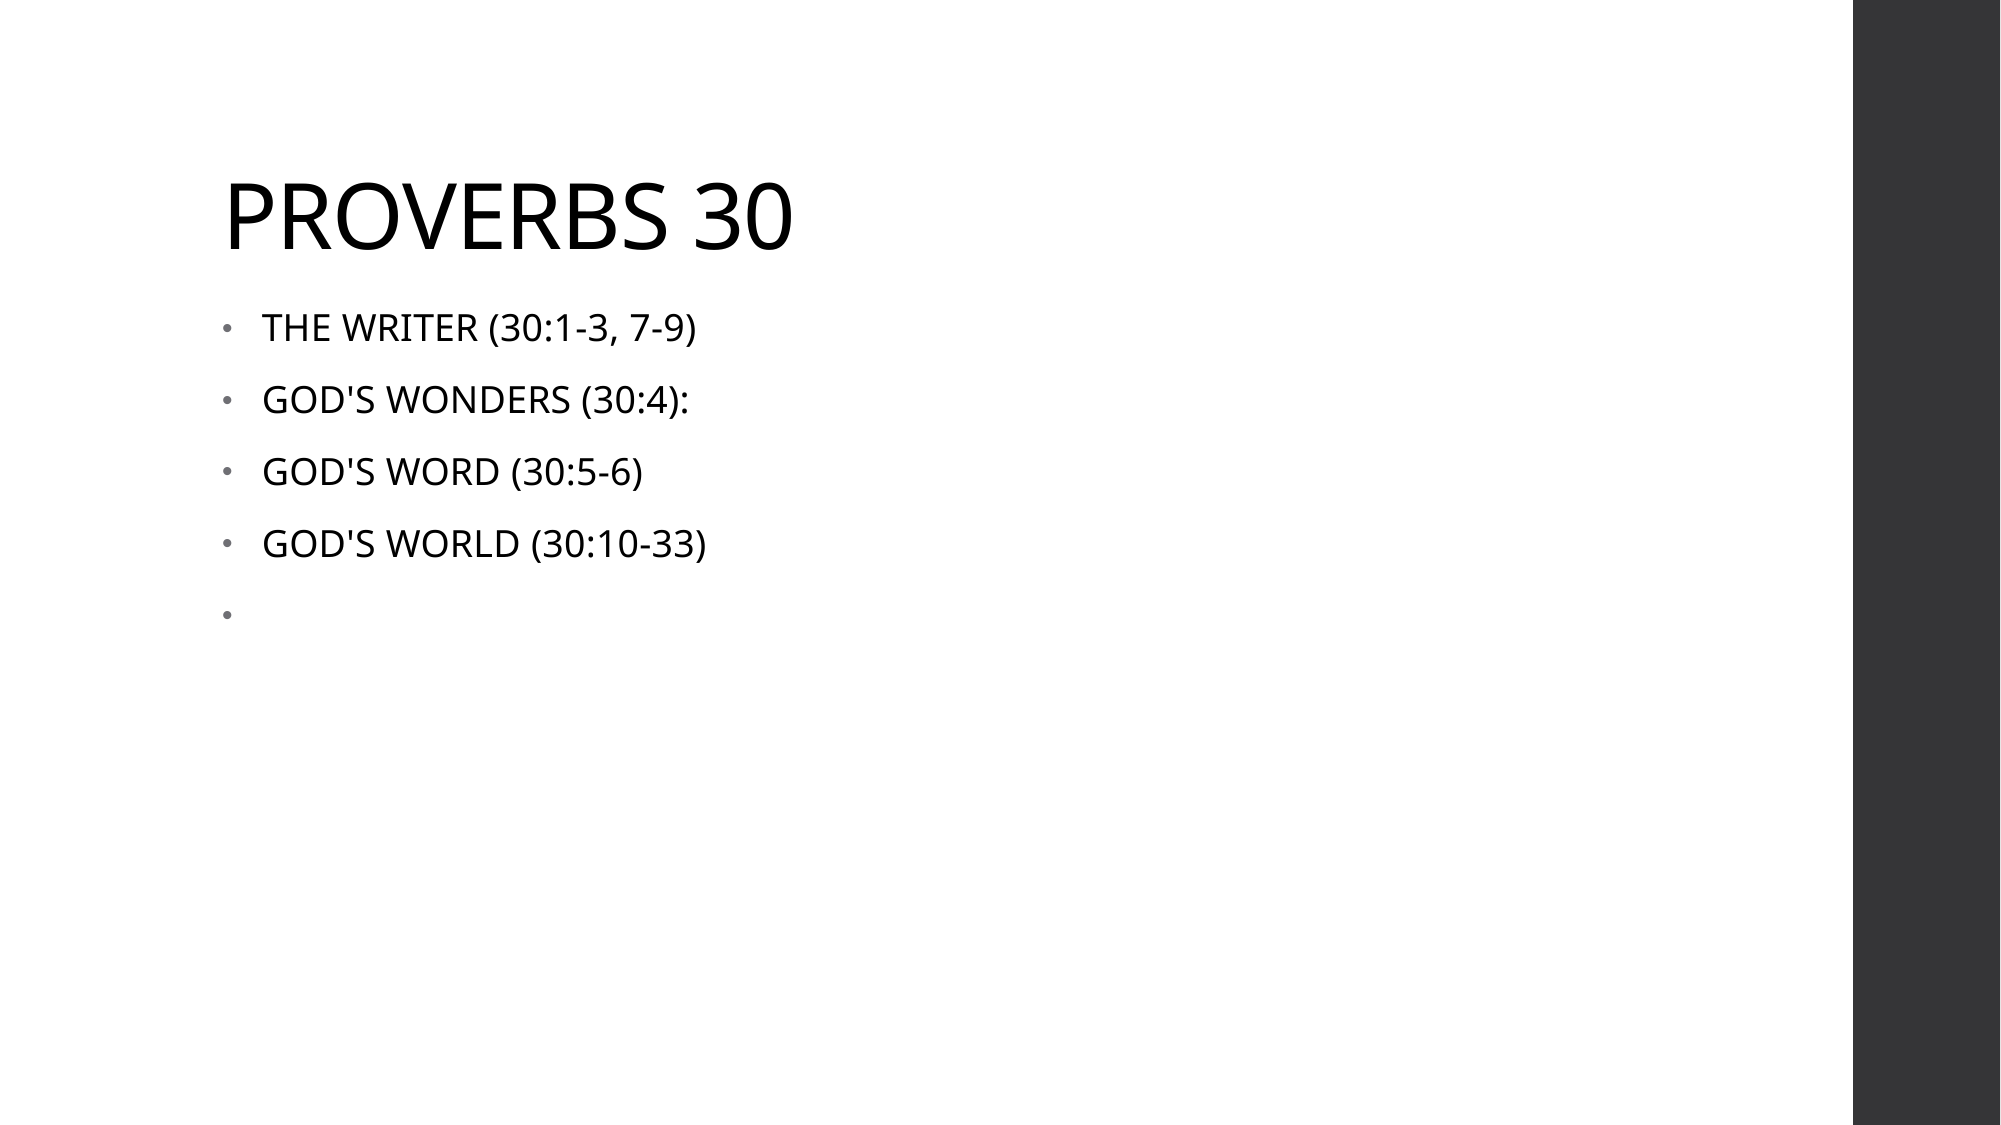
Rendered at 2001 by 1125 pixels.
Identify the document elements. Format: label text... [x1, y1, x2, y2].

list THE WRITER (30:1-3, 7-9) GOD'S WONDERS (30:4): GOD'S WORD (30:5-6) GOD'S WORLD (30:10-33) [206, 299, 1617, 1014]
title PROVERBS 30 [206, 60, 1797, 278]
